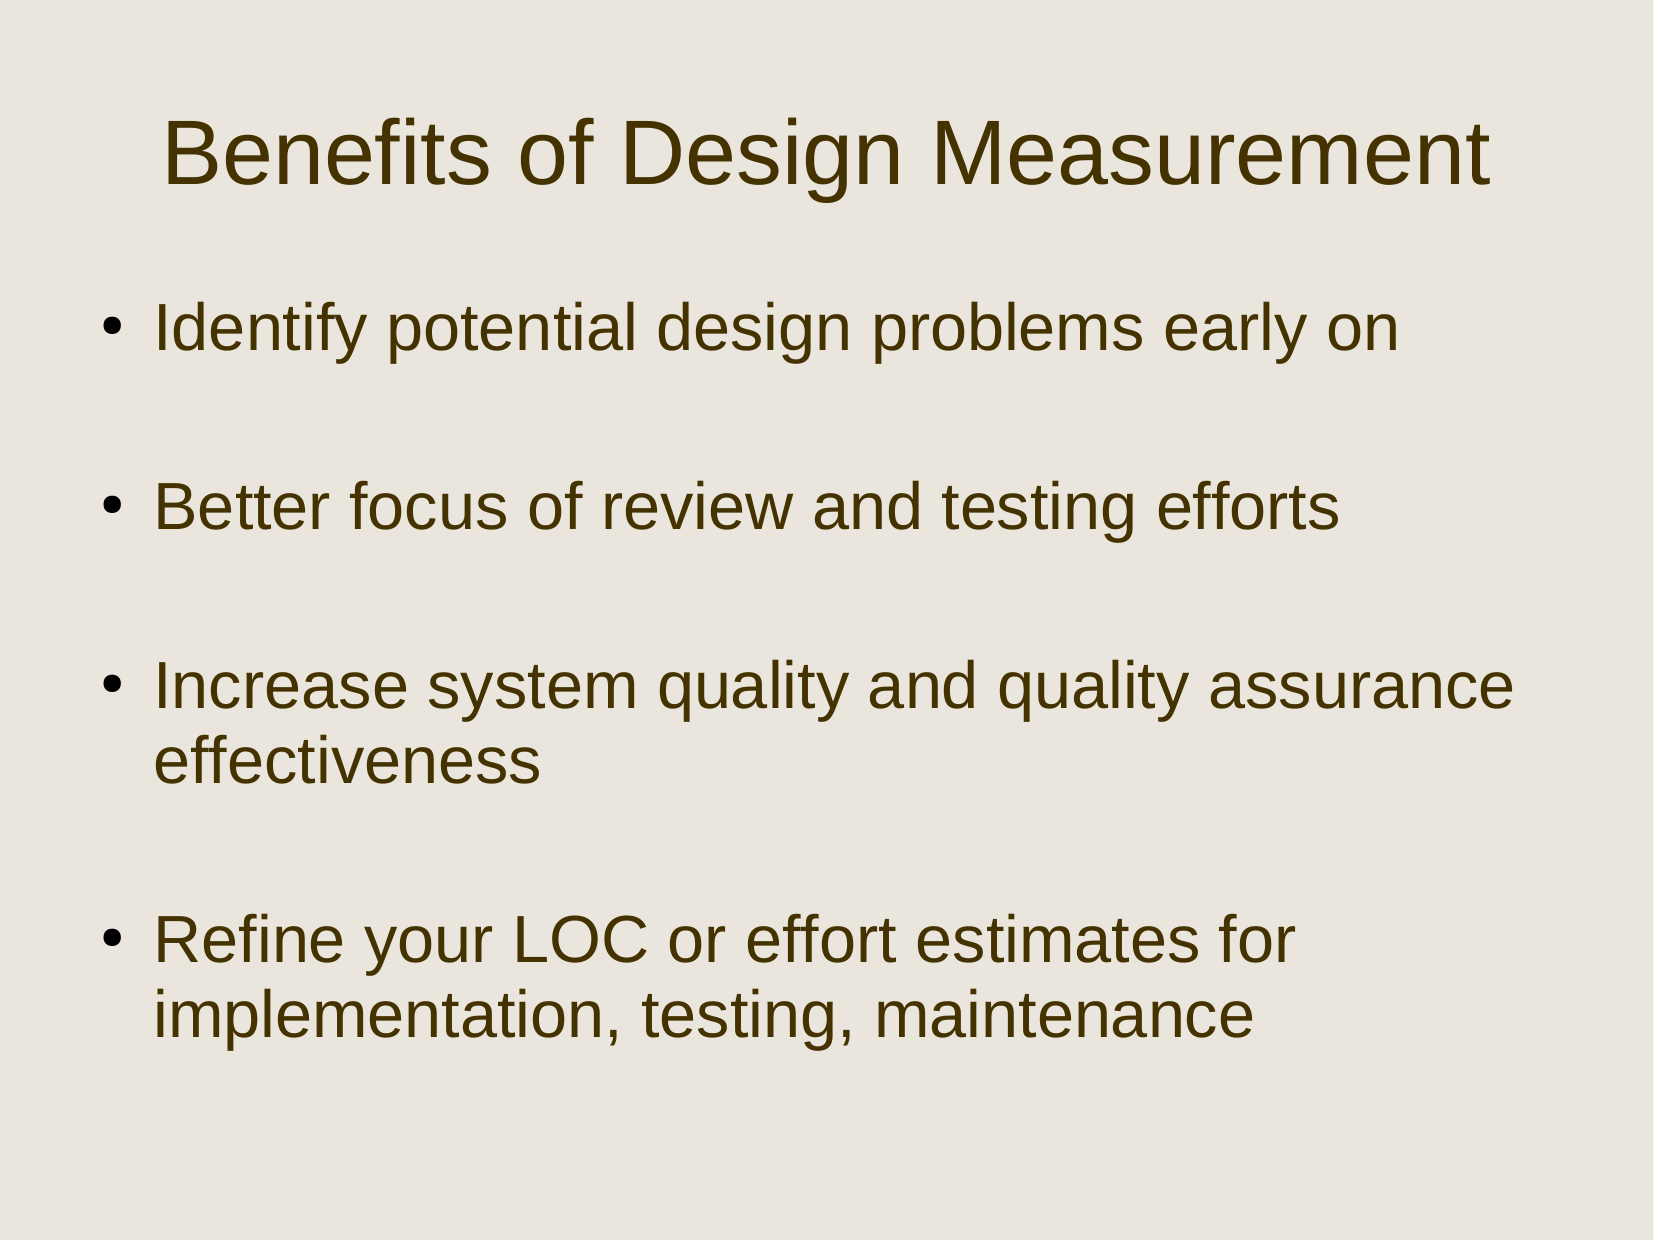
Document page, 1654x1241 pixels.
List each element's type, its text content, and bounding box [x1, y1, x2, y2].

title Benefits of Design Measurement [82, 49, 1571, 257]
list Identify potential design problems early on Better focus of review and testing efforts Increase system quality and quality assurance effectiveness Refine your LOC or effort estimates for implementation, testing, maintenance [82, 290, 1571, 1109]
